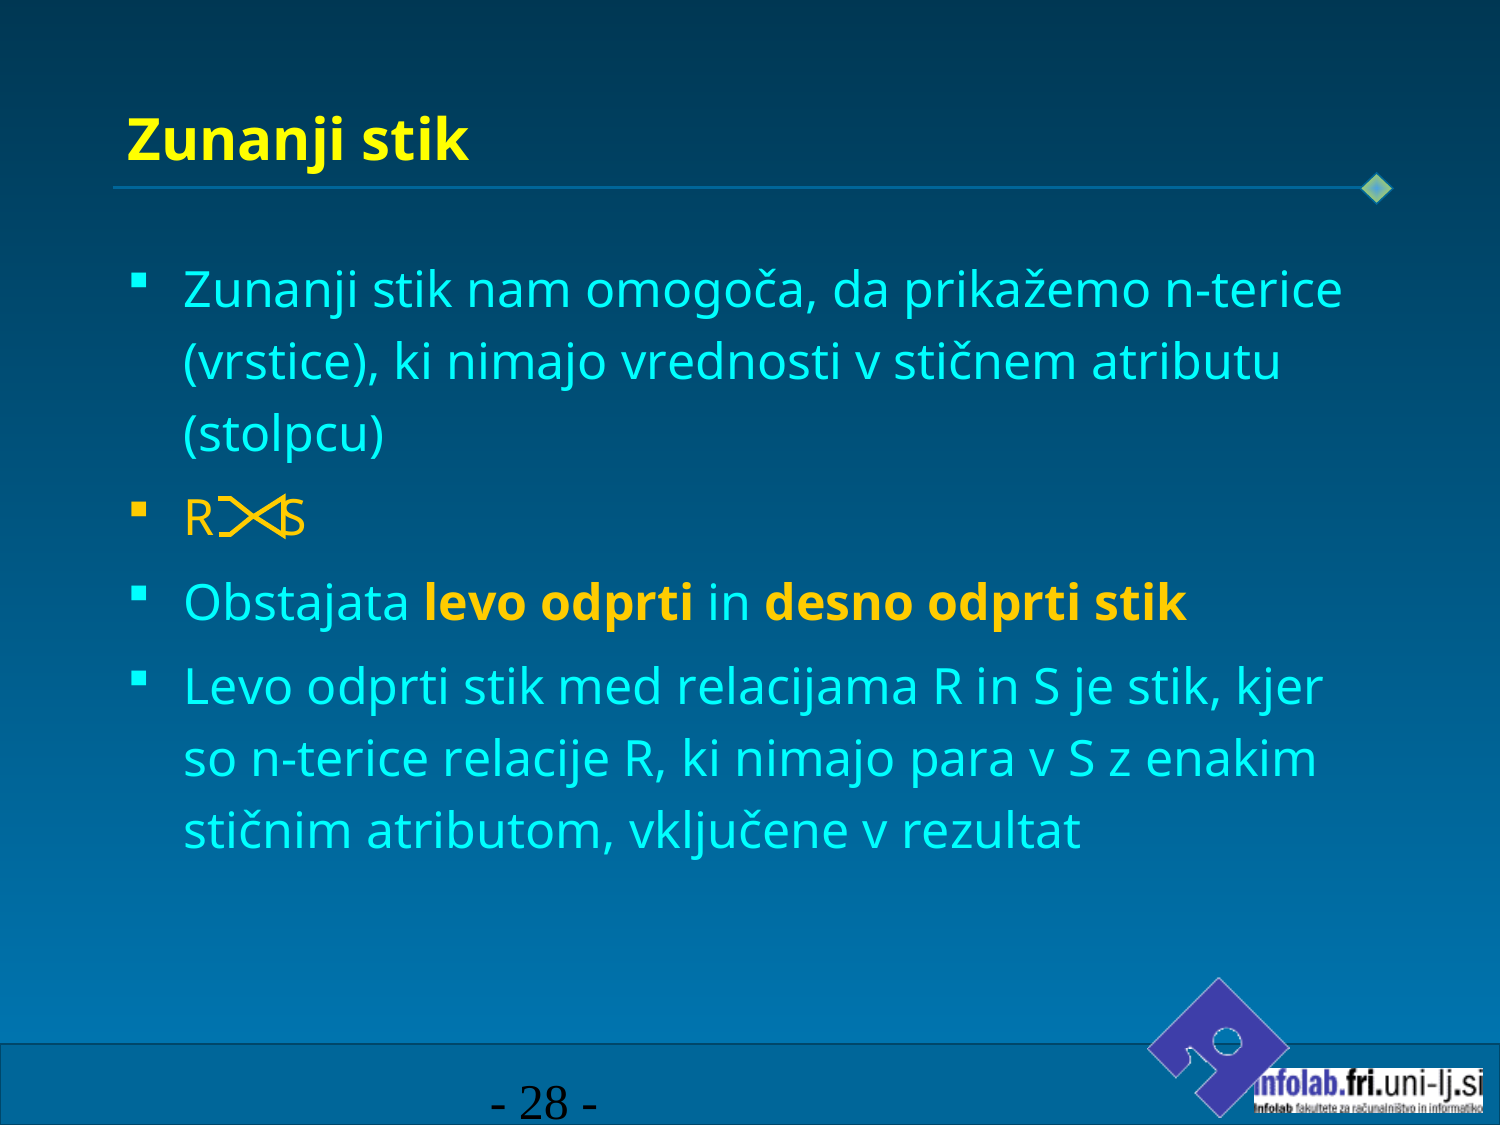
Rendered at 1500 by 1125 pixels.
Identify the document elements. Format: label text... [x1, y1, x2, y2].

title Zunanji stik [112, 94, 1388, 181]
list Zunanji stik nam omogoča, da prikažemo n-terice (vrstice), ki nimajo vrednosti v stičnem atributu (stolpcu) R S Obstajata levo odprti in desno odprti stik Levo odprti stik med relacijama R in S je stik, kjer so n-terice relacije R, ki nimajo para v S z enakim stičnim atributom, vključene v rezultat [112, 237, 1388, 963]
picture [1149, 978, 1482, 1117]
